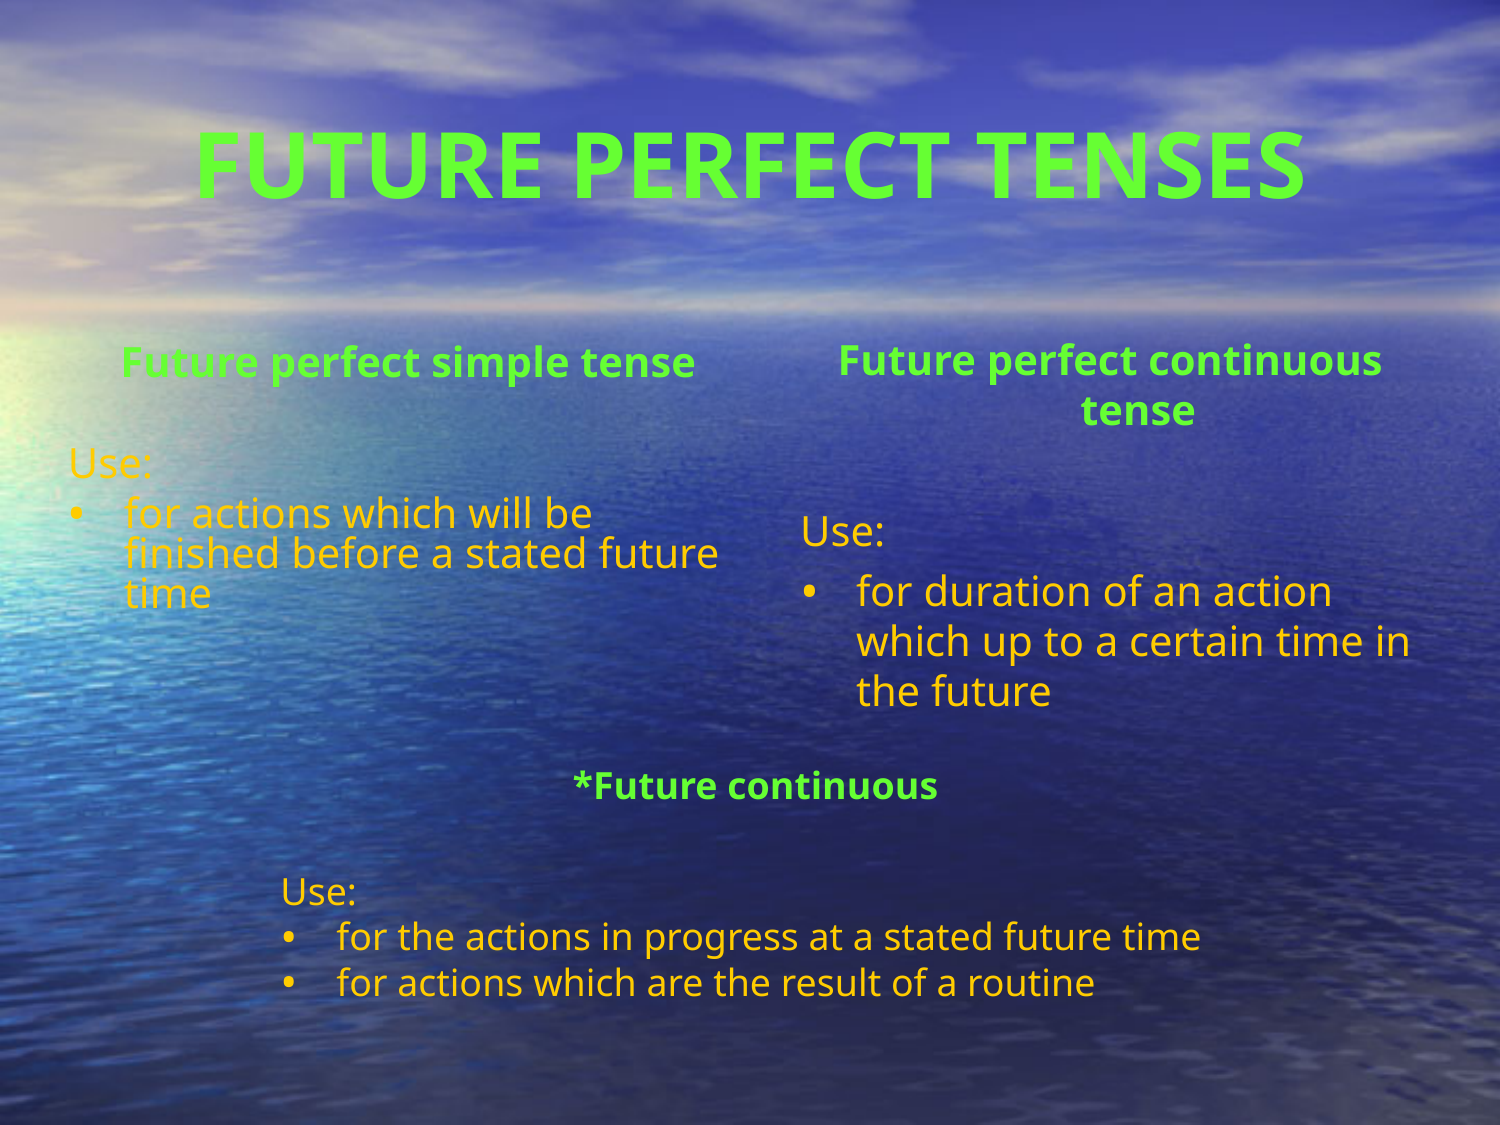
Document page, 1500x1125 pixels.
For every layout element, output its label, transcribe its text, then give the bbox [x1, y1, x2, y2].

title FUTURE PERFECT TENSES [75, 47, 1425, 275]
list *Future continuous Use: for the actions in progress at a stated future time for actions which are the result of a routine [265, 763, 1247, 1057]
text_box Future perfect continuous tense Use: for duration of an action which up to a certain time in the future [785, 326, 1436, 646]
list Future perfect simple tense Use: for actions which will be finished before a stated future time [53, 338, 764, 648]
picture [0, 0, 1500, 1125]
